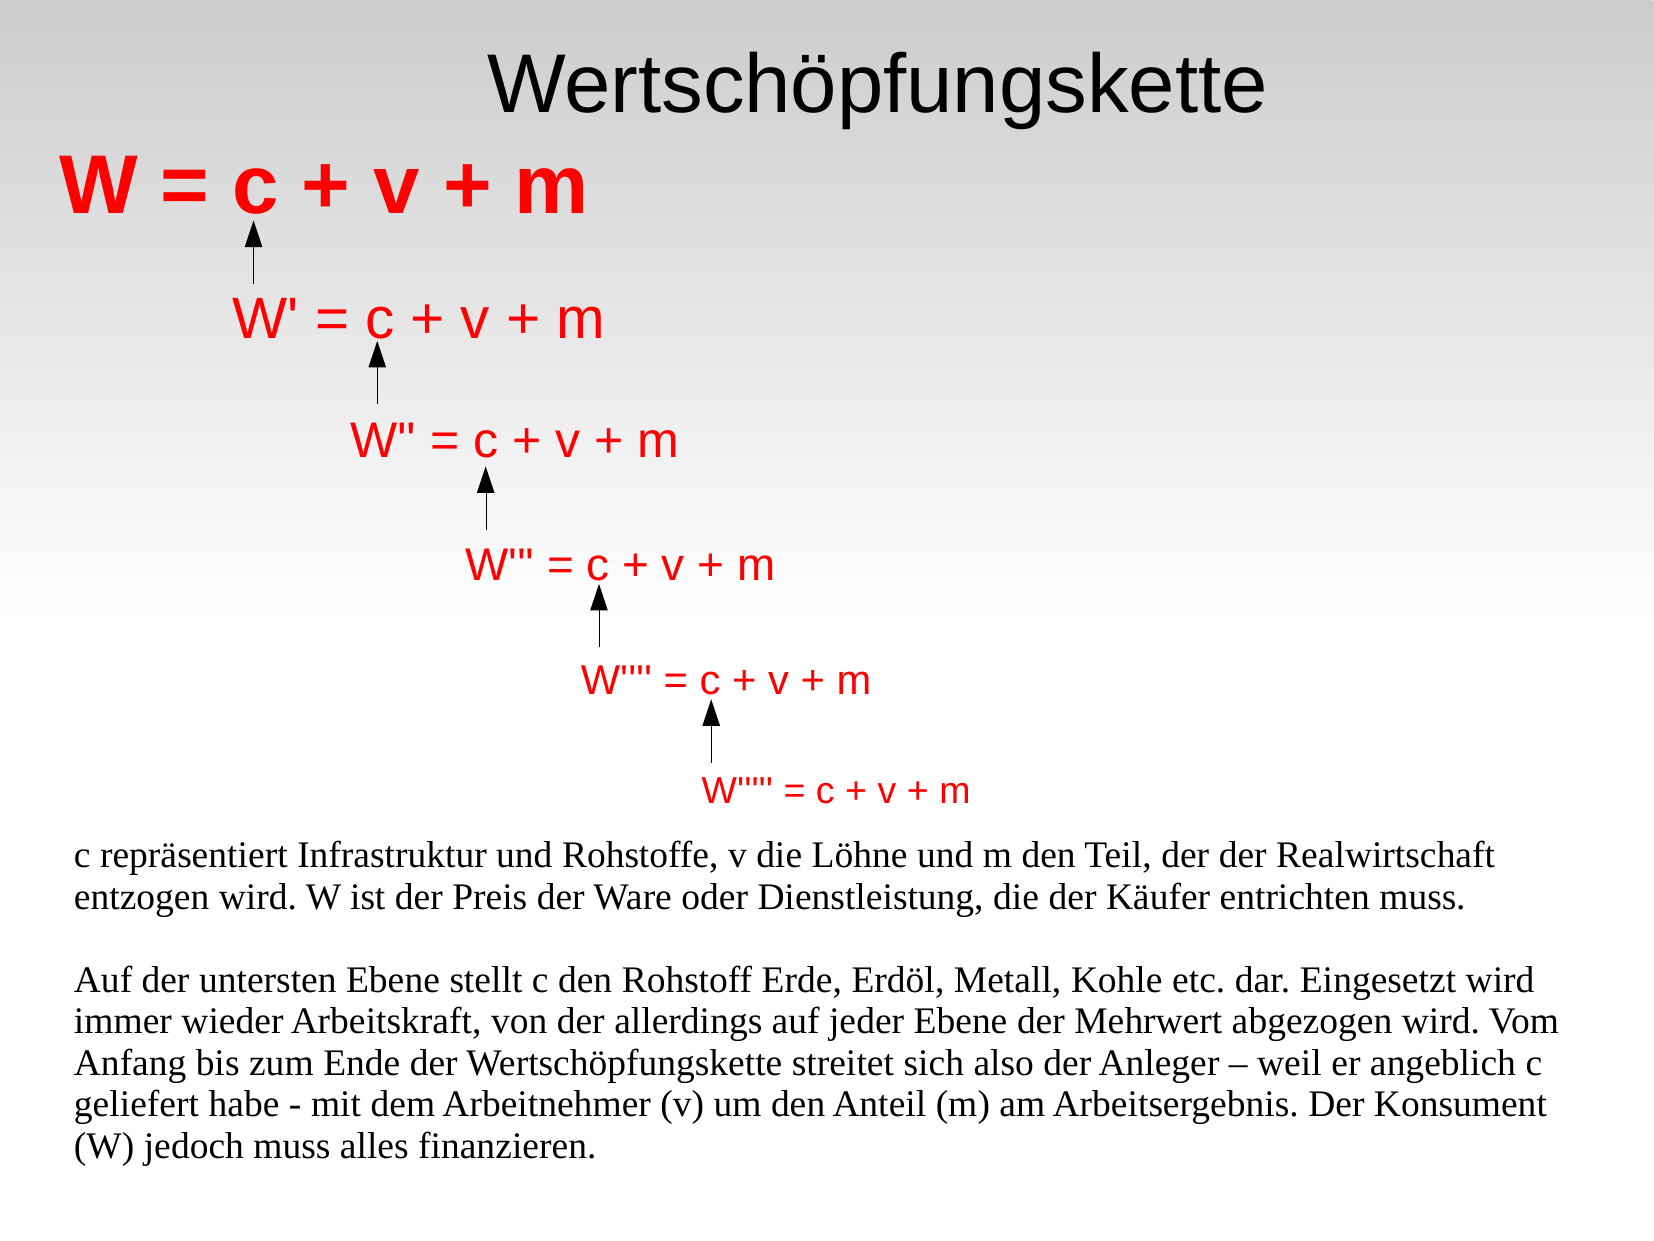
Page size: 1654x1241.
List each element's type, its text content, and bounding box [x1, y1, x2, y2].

text_box W' = c + v + m [217, 278, 621, 365]
text_box W''''' = c + v + m [686, 762, 987, 824]
text_box c repräsentiert Infrastruktur und Rohstoffe, v die Löhne und m den Teil, der der Realwirtschaft entzogen wird. W ist der Preis der Ware oder Dienstleistung, die der Käufer entrichten muss. Auf der untersten Ebene stellt c den Rohstoff Erde, Erdöl, Metall, Kohle etc. dar. Eingesetzt wird immer wieder Arbeitskraft, von der allerdings auf jeder Ebene der Mehrwert abgezogen wird. Vom Anfang bis zum Ende der Wertschöpfungskette streitet sich also der Anleger – weil er angeblich c geliefert habe - mit dem Arbeitnehmer (v) um den Anteil (m) am Arbeitsergebnis. Der Konsument (W) jedoch muss alles finanzieren. [59, 826, 1619, 1182]
text_box W'''' = c + v + m [566, 649, 887, 716]
text_box W'' = c + v + m [335, 405, 695, 476]
text_box W = c + v + m [44, 131, 605, 256]
text_box Wertschöpfungskette [472, 29, 1329, 145]
text_box W''' = c + v + m [450, 531, 791, 603]
